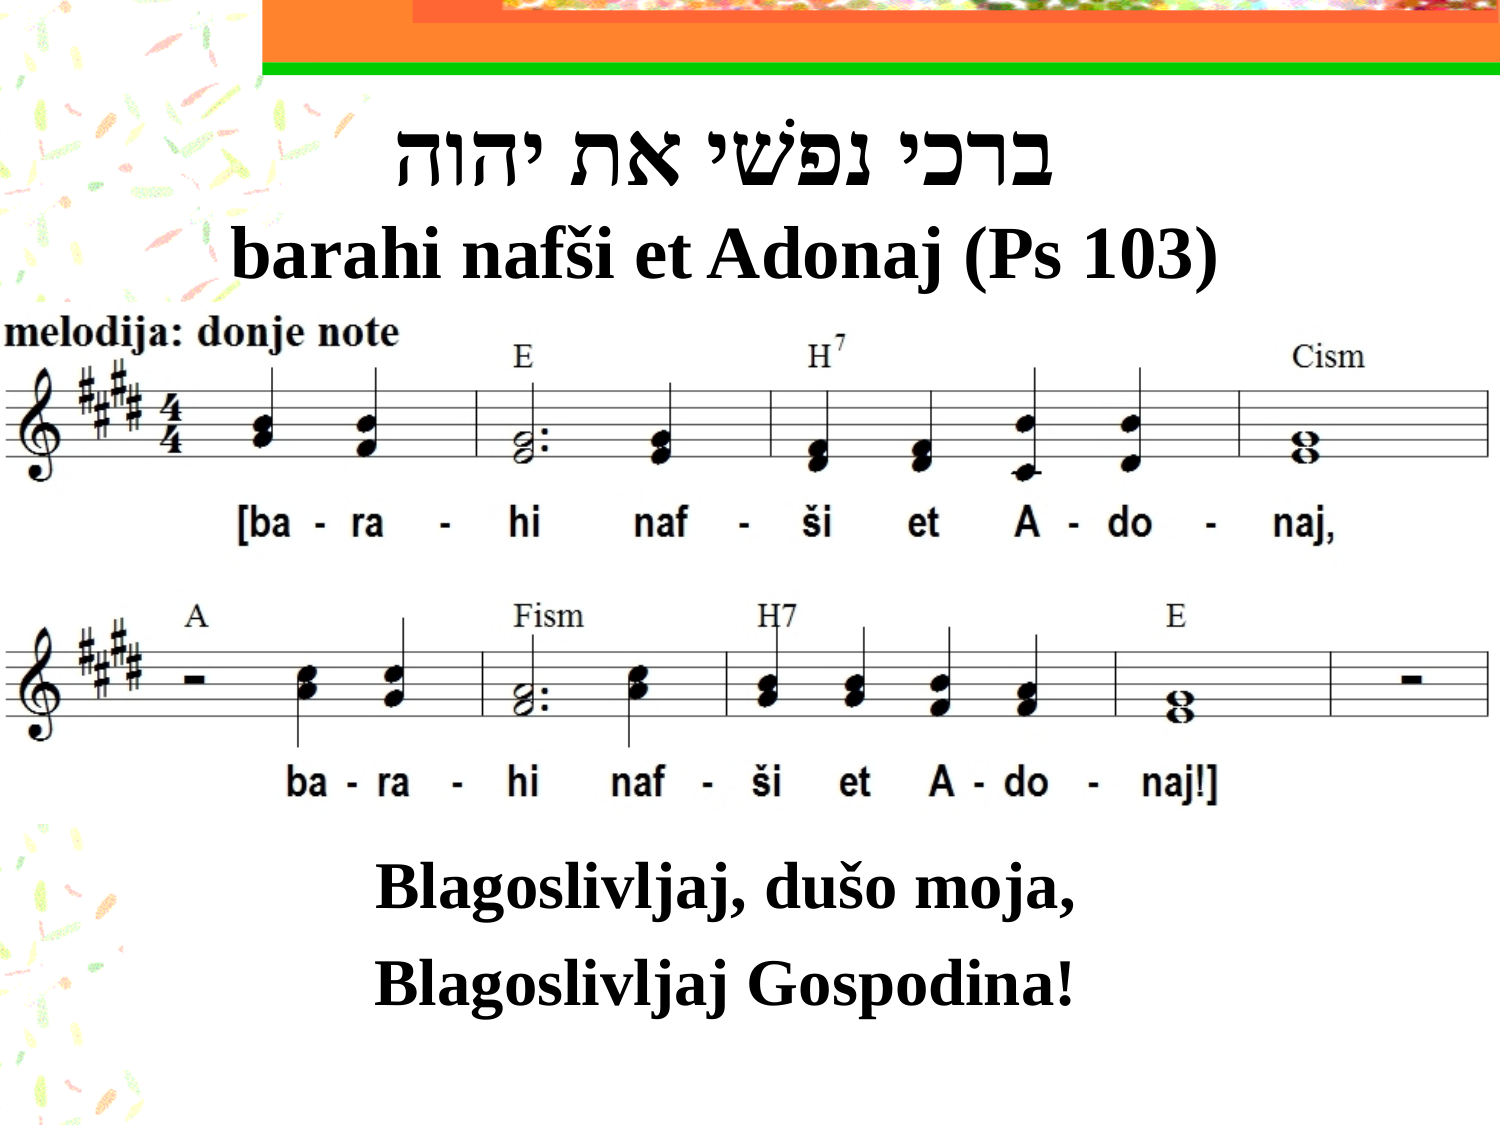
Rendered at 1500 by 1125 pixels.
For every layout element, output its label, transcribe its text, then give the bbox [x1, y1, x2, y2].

picture [412, 0, 1500, 23]
title ברכי נפשׁי את יהוה barahi nafši et Adonaj (Ps 103) [87, 99, 1363, 288]
list Blagoslivljaj, dušo moja, Blagoslivljaj Gospodina! [88, 834, 1364, 1073]
picture [0, 0, 1500, 1125]
